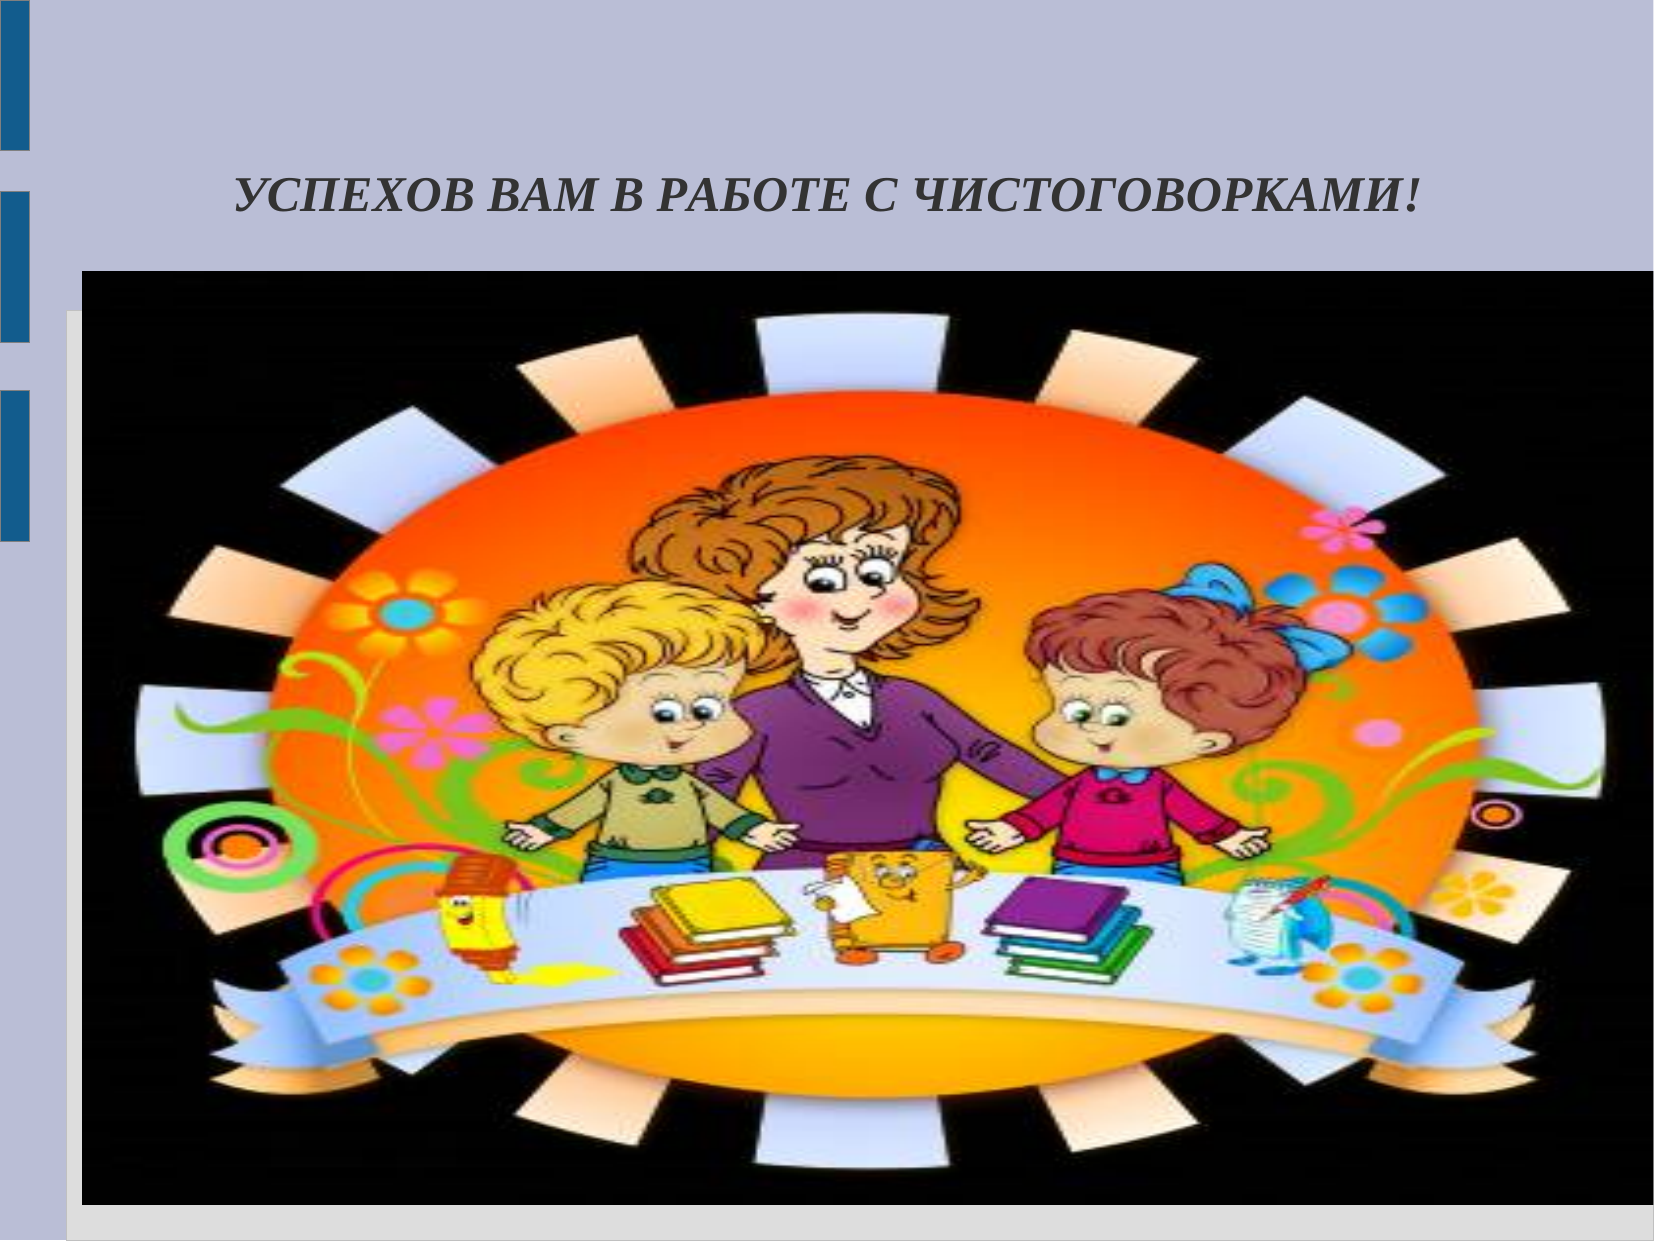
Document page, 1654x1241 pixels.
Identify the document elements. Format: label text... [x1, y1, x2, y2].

picture [82, 271, 1654, 1205]
title УСПЕХОВ ВАМ В РАБОТЕ С ЧИСТОГОВОРКАМИ! [121, 91, 1534, 271]
